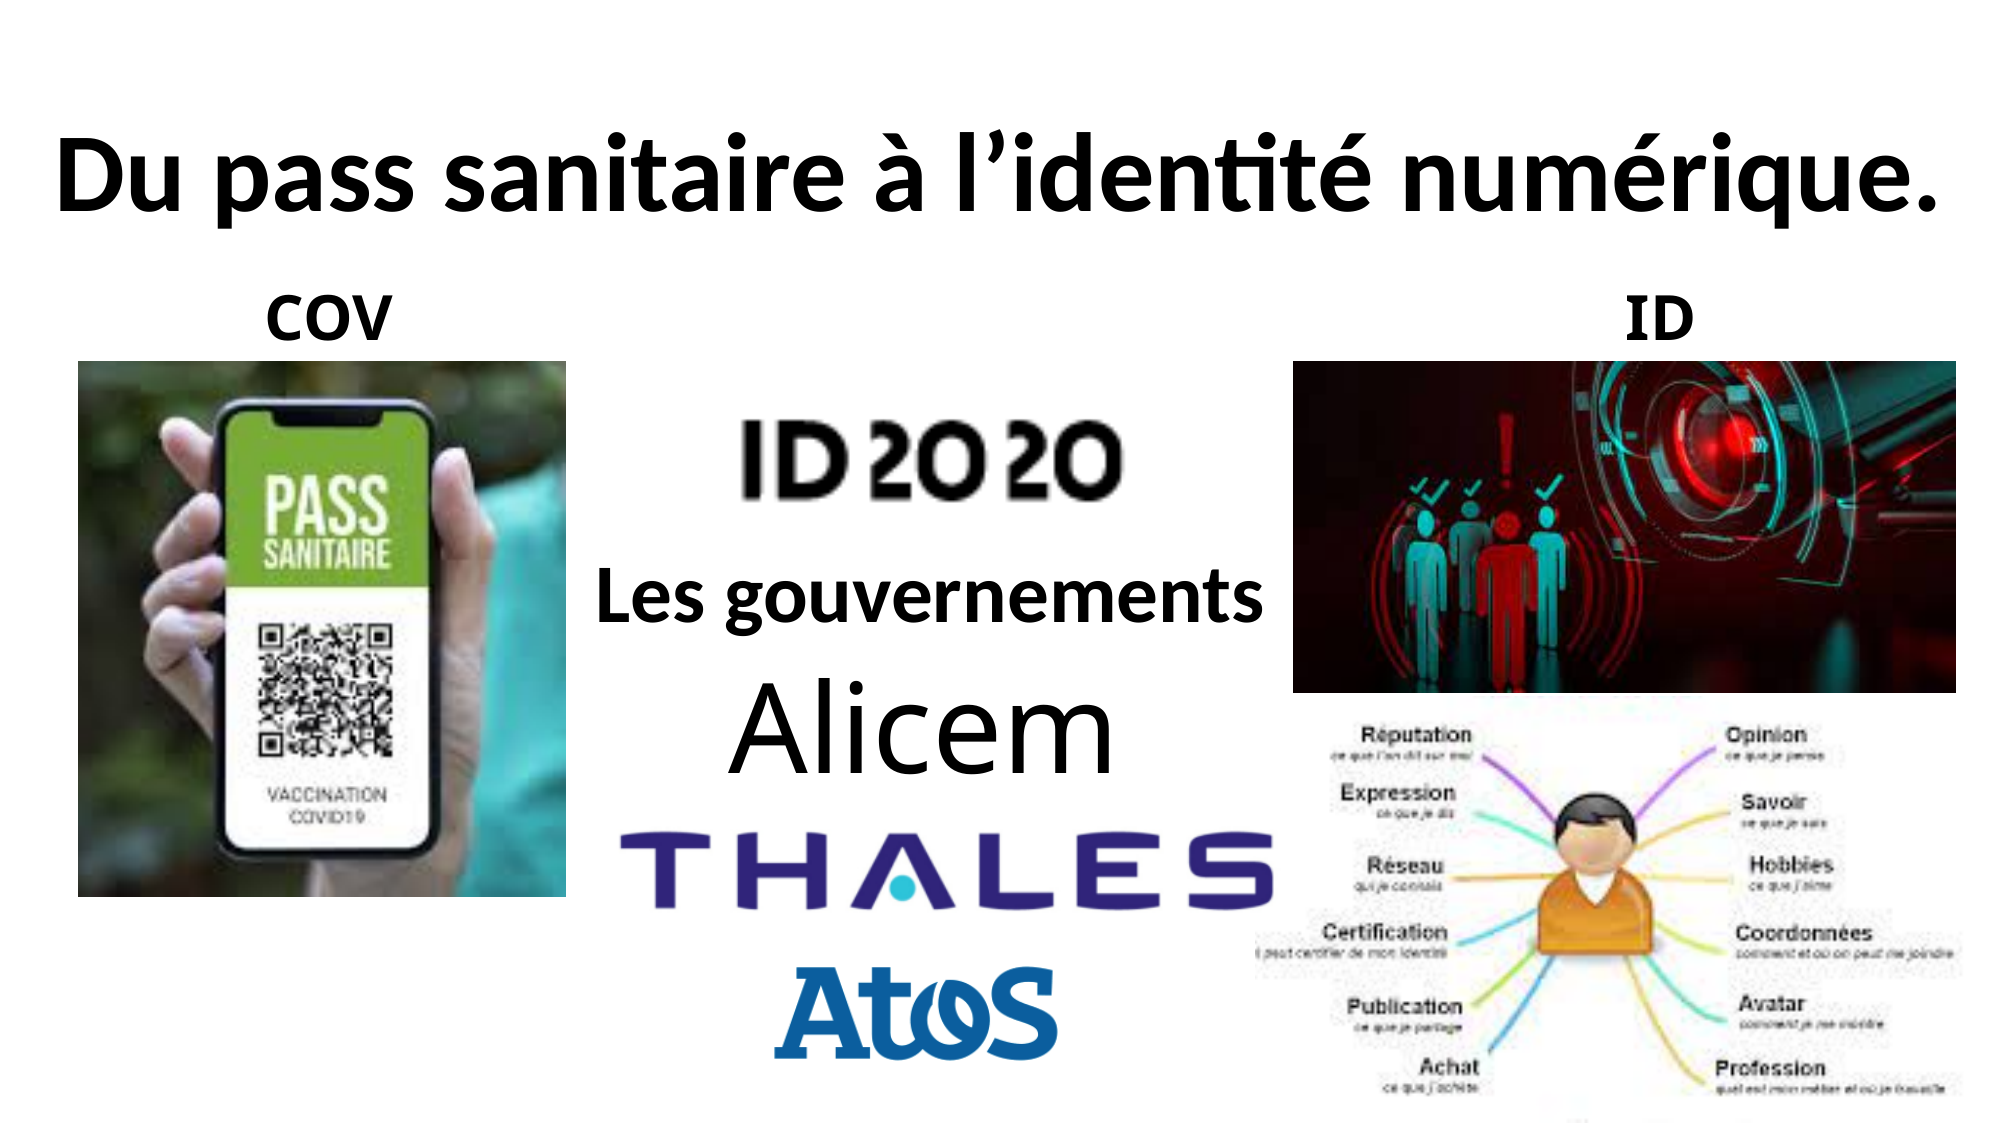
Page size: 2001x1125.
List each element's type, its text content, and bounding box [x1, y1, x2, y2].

subtitle Du pass sanitaire à l’identité numérique. [0, 106, 2000, 379]
picture [601, 696, 1966, 1123]
picture [677, 381, 1155, 485]
text_box COV [249, 270, 584, 362]
picture [1293, 361, 1956, 693]
text_box ID [1610, 270, 1884, 362]
picture [770, 962, 1062, 1065]
text_box Alicem [369, 645, 1479, 808]
text_box Les gouvernements [566, 485, 1293, 645]
picture [78, 361, 566, 897]
